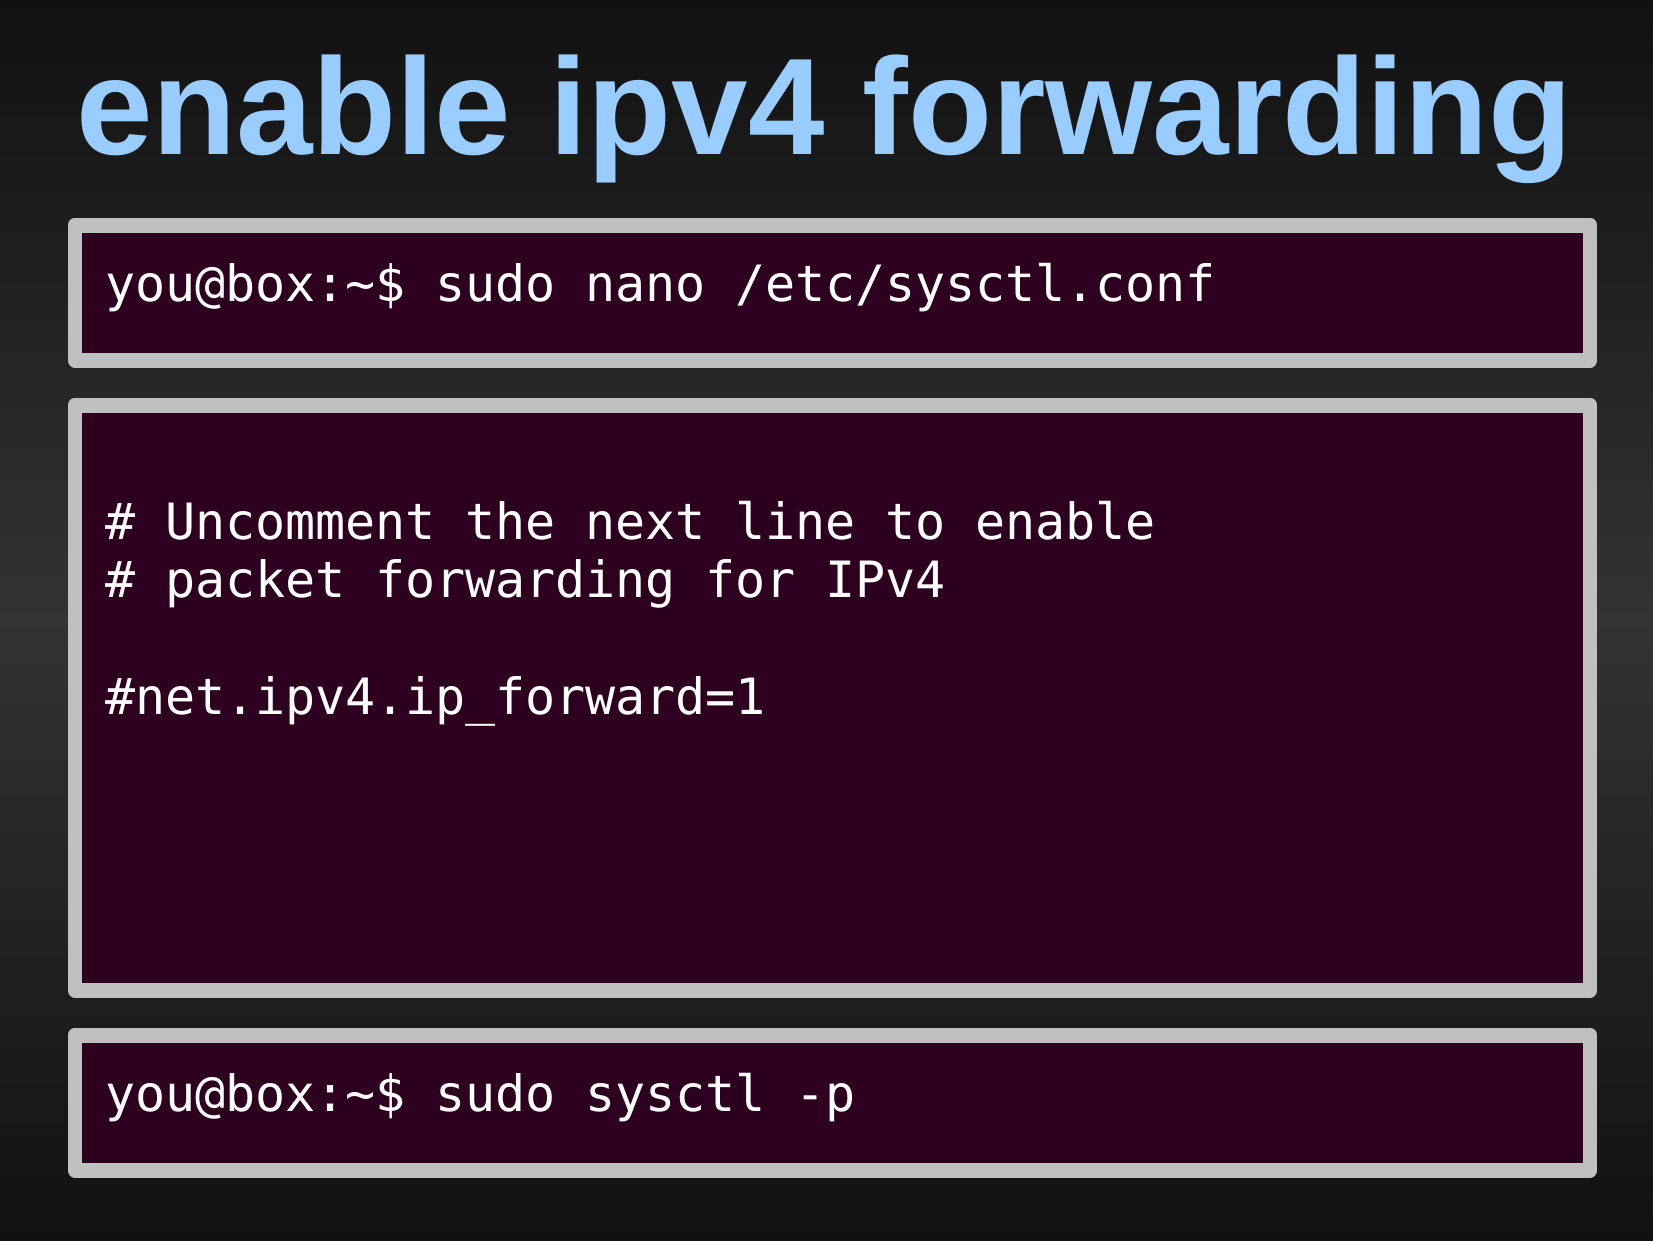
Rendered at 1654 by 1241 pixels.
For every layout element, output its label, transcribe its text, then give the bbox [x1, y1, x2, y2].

title enable ipv4 forwarding [0, 2, 1651, 211]
list you@box:~$ sudo sysctl -p [75, 1035, 1591, 1171]
list you@box:~$ sudo nano /etc/sysctl.conf [75, 225, 1591, 361]
list # Uncomment the next line to enable # packet forwarding for IPv4 #net.ipv4.ip_forward=1 [75, 405, 1591, 991]
